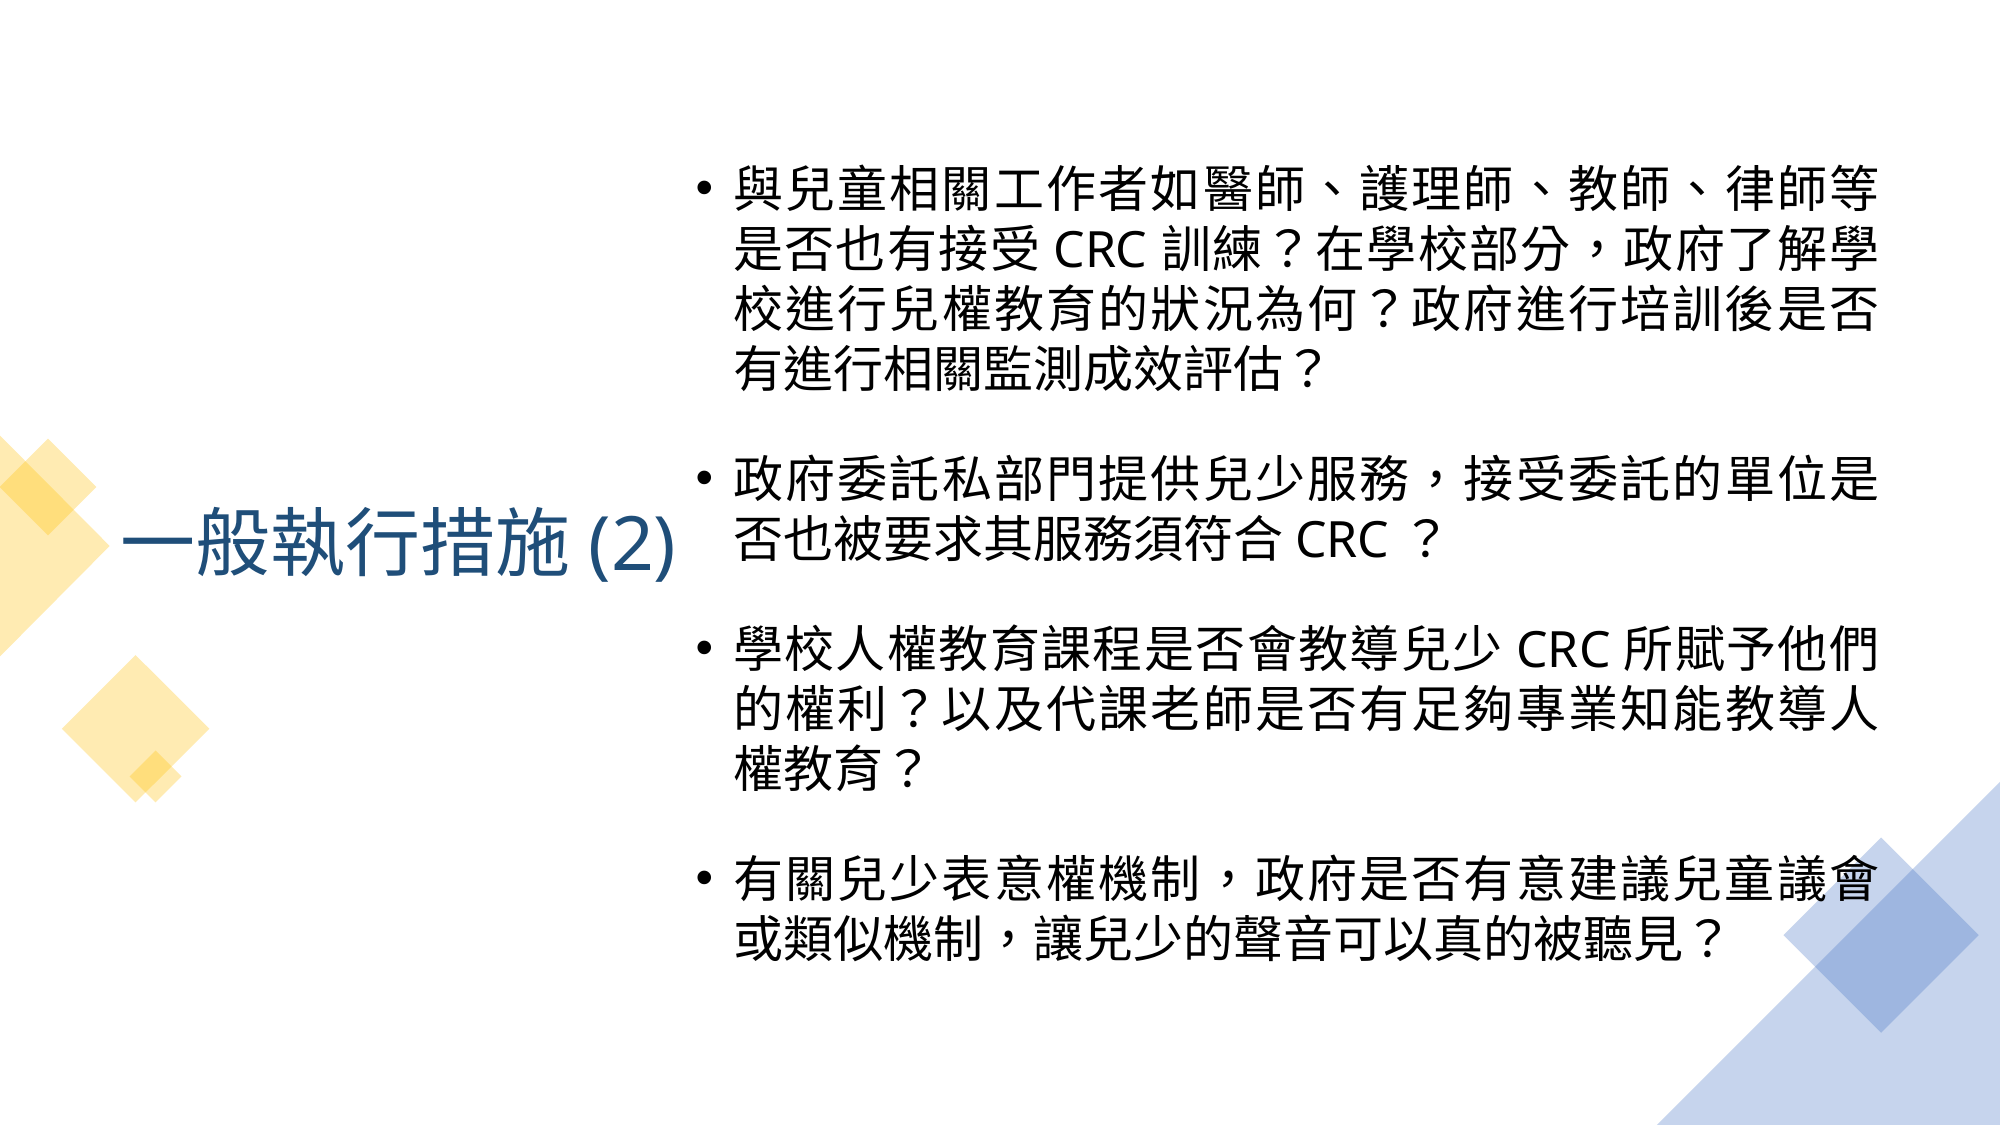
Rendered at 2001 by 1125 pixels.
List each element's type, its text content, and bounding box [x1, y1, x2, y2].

title 一般執行措施(2) [105, 101, 925, 990]
list 與兒童相關工作者如醫師、護理師、教師、律師等是否也有接受CRC訓練？在學校部分，政府了解學校進行兒權教育的狀況為何？政府進行培訓後是否有進行相關監測成效評估？ 政府委託私部門提供兒少服務，接受委託的單位是否也被要求其服務須符合CRC？ 學校人權教育課程是否會教導兒少CRC所賦予他們的權利？以及代課老師是否有足夠專業知能教導人權教育？ 有關兒少表意權機制，政府是否有意建議兒童議會或類似機制，讓兒少的聲音可以真的被聽見？ [680, 105, 1895, 1020]
text_box [0, 0, 2000, 1125]
